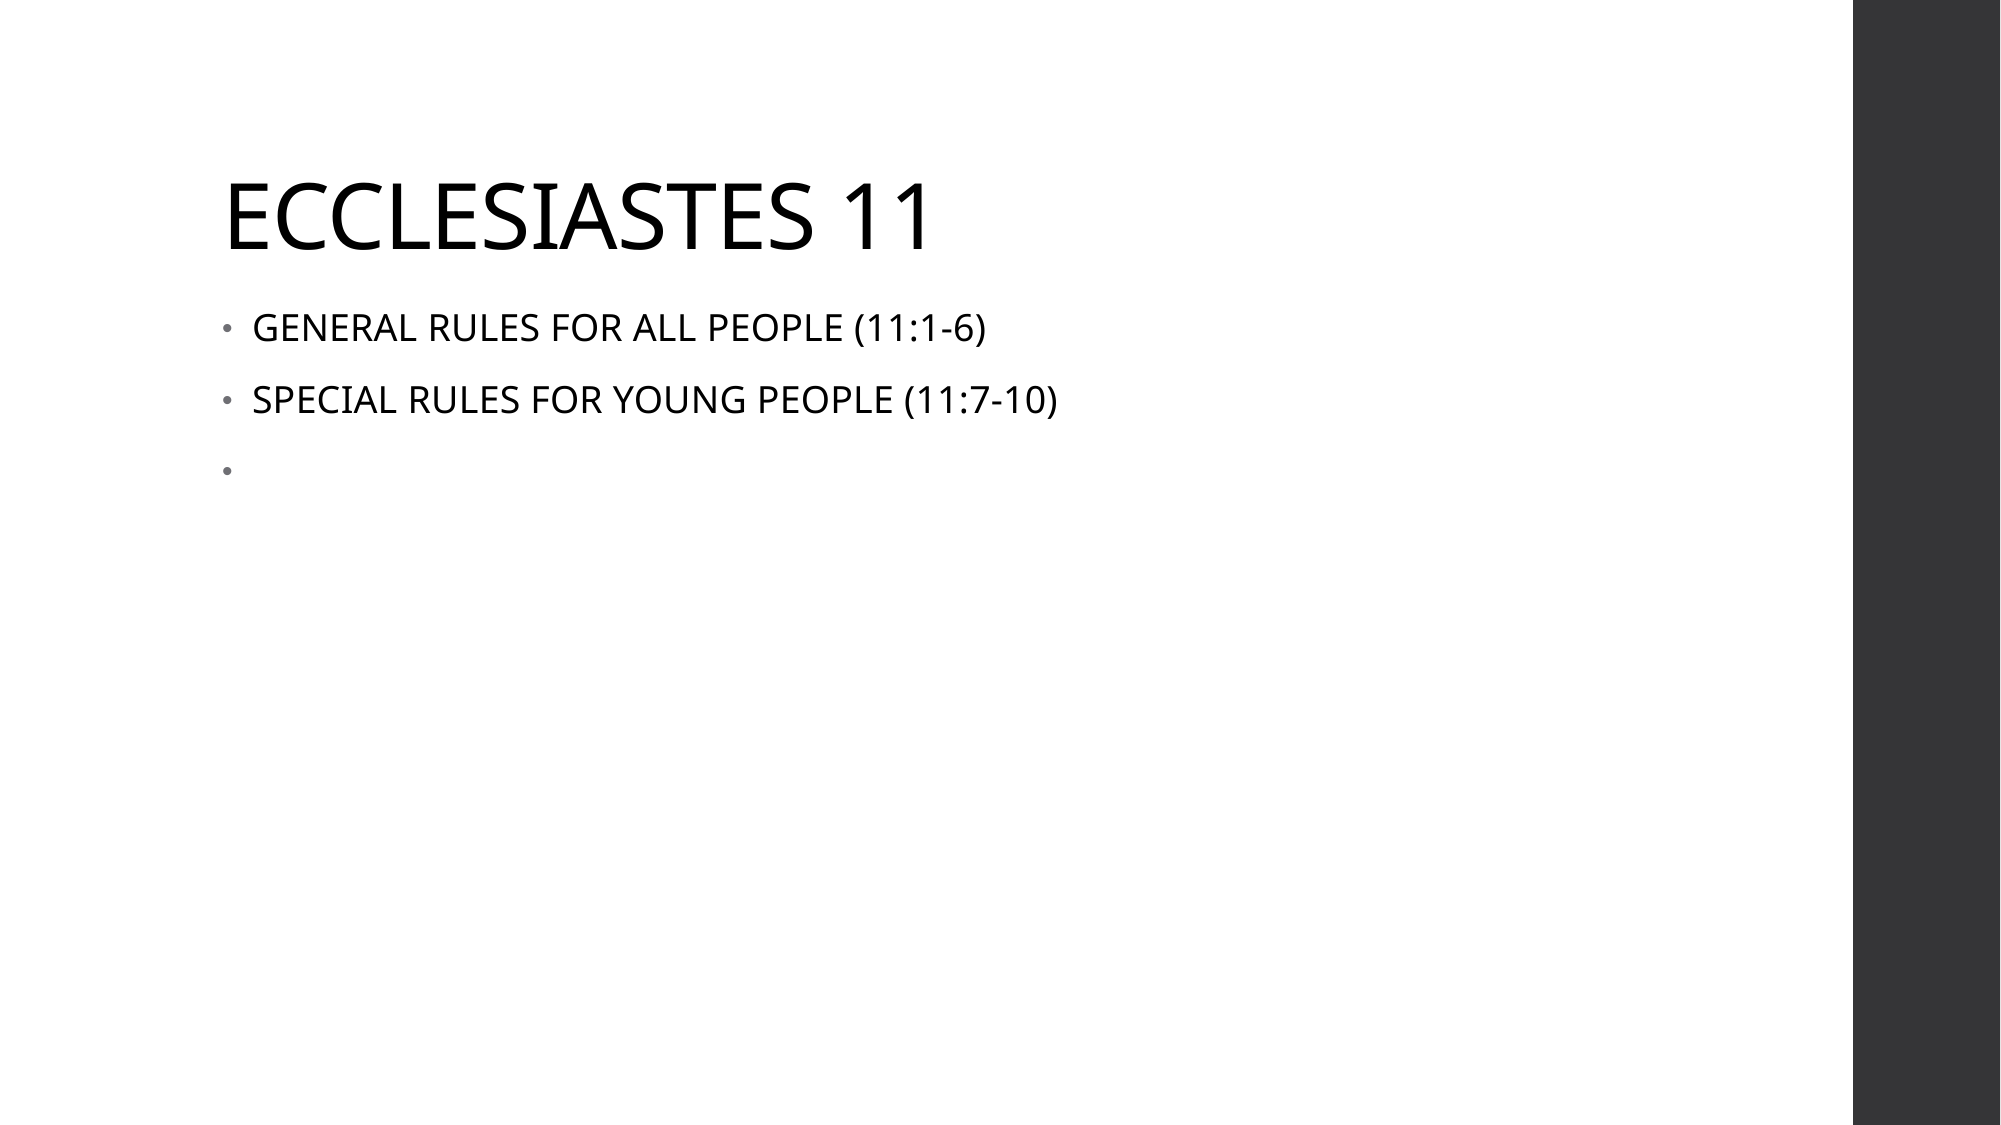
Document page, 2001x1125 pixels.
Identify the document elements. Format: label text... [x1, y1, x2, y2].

title ECCLESIASTES 11 [206, 60, 1797, 278]
list GENERAL RULES FOR ALL PEOPLE (11:1-6) SPECIAL RULES FOR YOUNG PEOPLE (11:7-10) [206, 299, 1617, 1014]
